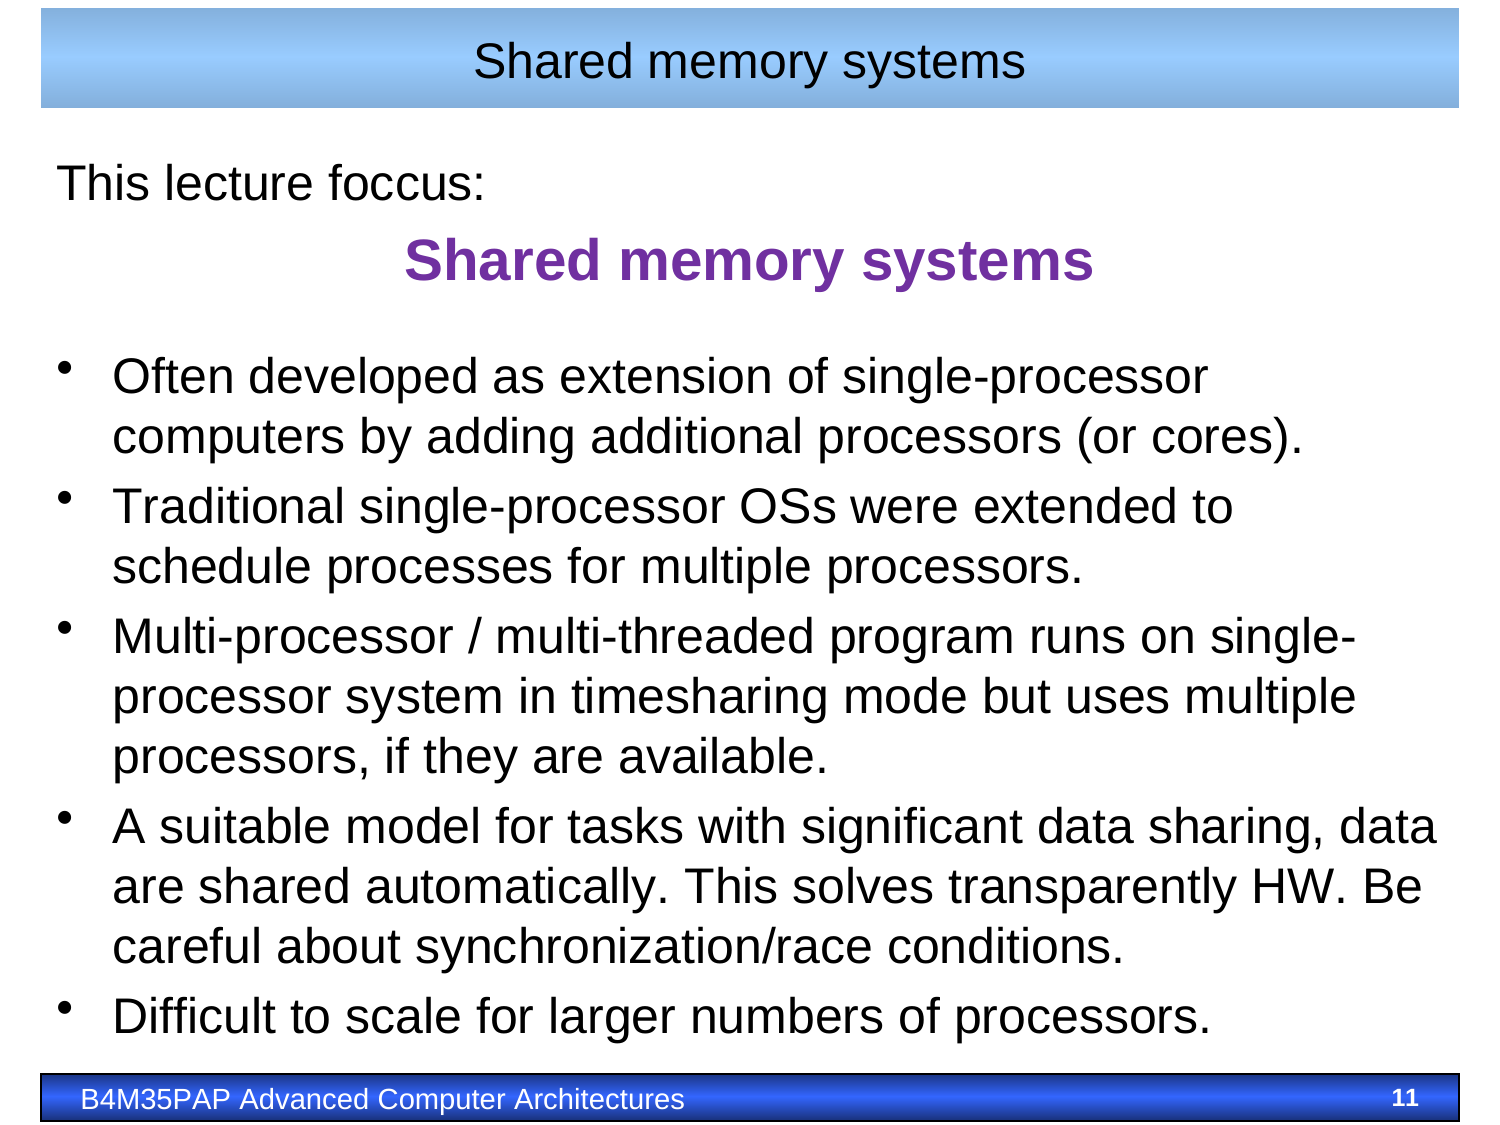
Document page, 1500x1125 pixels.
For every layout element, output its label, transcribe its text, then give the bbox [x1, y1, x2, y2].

title Shared memory systems [41, 8, 1459, 108]
list This lecture foccus: Shared memory systems Often developed as extension of single-processor computers by adding additional processors (or cores). Traditional single-processor OSs were extended to schedule processes for multiple processors. Multi-processor / multi-threaded program runs on single-processor system in timesharing mode but uses multiple processors, if they are available. A suitable model for tasks with significant data sharing, data are shared automatically. This solves transparently HW. Be careful about synchronization/race conditions. Difficult to scale for larger numbers of processors. [41, 143, 1459, 1060]
